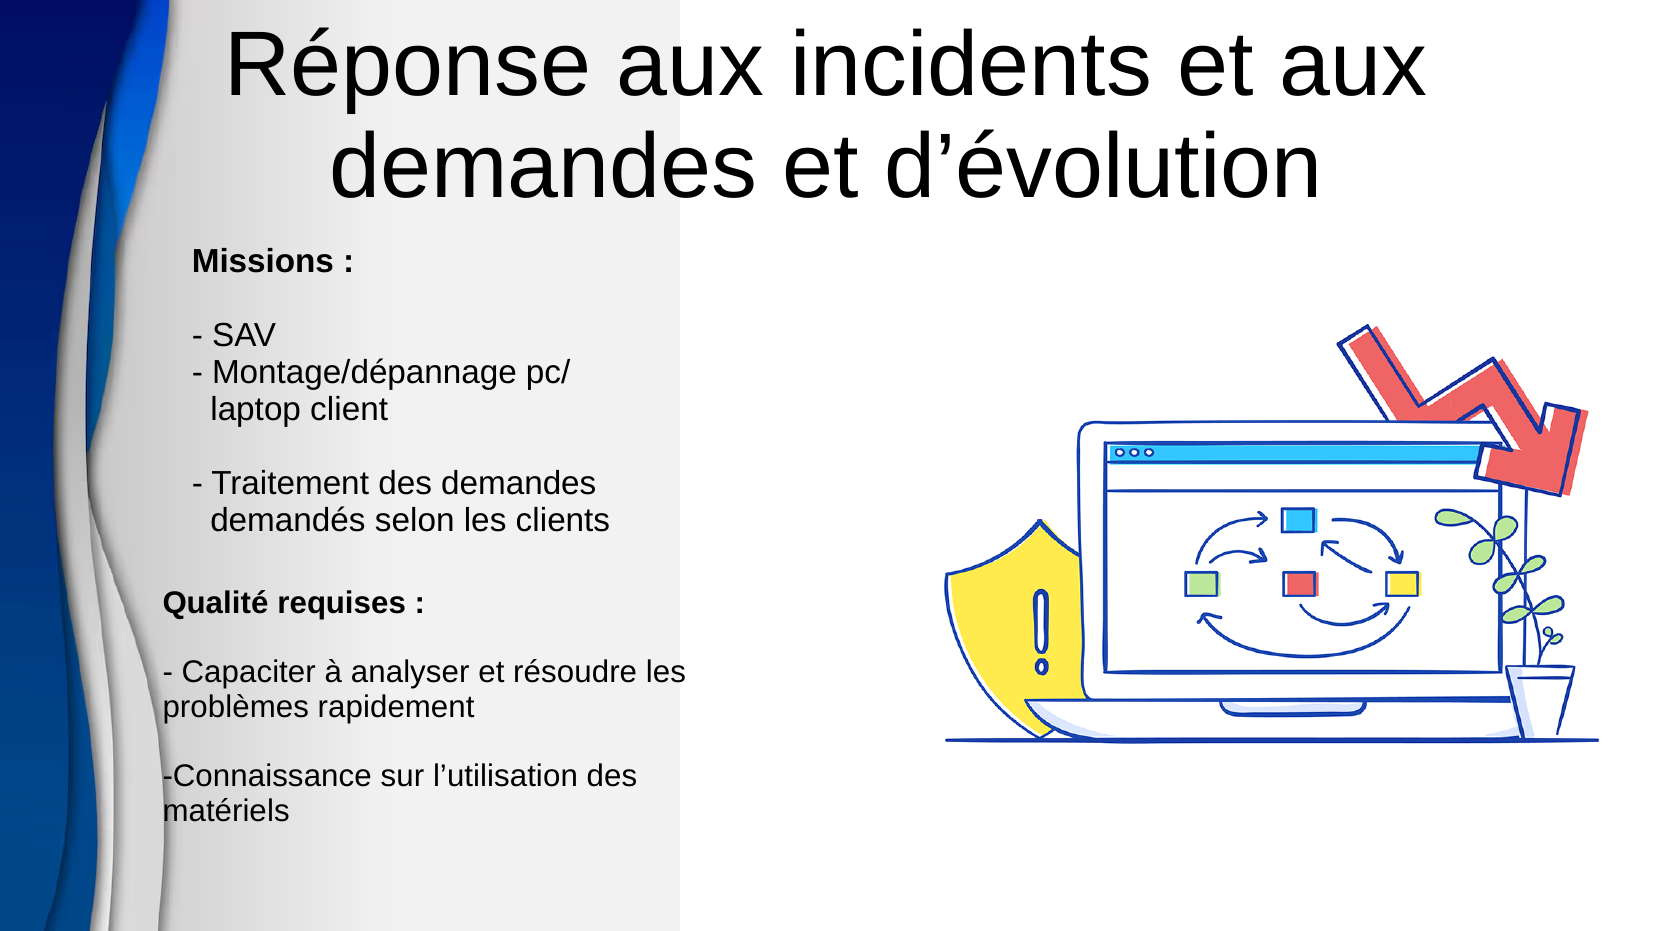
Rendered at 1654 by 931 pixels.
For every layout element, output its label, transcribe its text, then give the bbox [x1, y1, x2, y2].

text_box Qualité requises : - Capaciter à analyser et résoudre les problèmes rapidement -Connaissance sur l’utilisation des matériels [147, 577, 739, 931]
picture [944, 324, 1599, 744]
picture [0, 0, 680, 931]
title Réponse aux incidents et aux demandes et d’évolution [82, 12, 1571, 218]
text_box Missions : - SAV - Montage/dépannage pc/ laptop client - Traitement des demandes demandés selon les clients [177, 234, 827, 621]
